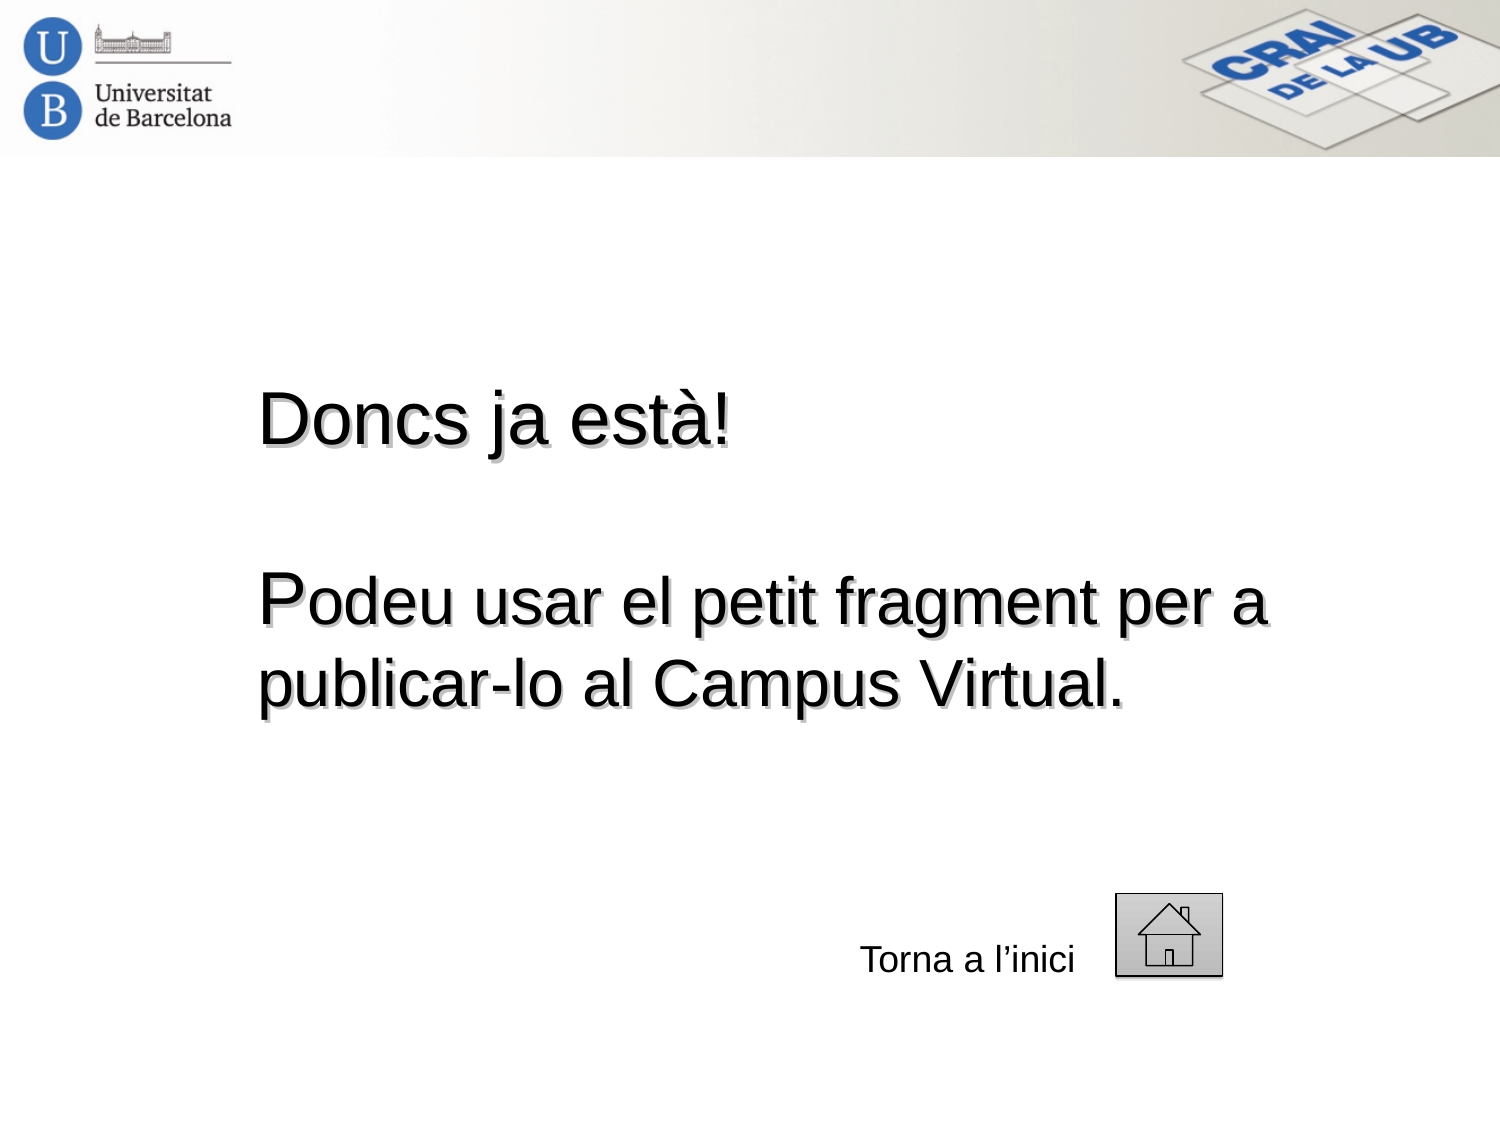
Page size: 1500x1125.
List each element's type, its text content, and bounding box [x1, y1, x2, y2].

text_box Torna a l’inici [844, 927, 1124, 988]
title Doncs ja està! Podeu usar el petit fragment per a publicar-lo al Campus Virtual. [242, 326, 1353, 764]
text_box [1116, 893, 1223, 976]
